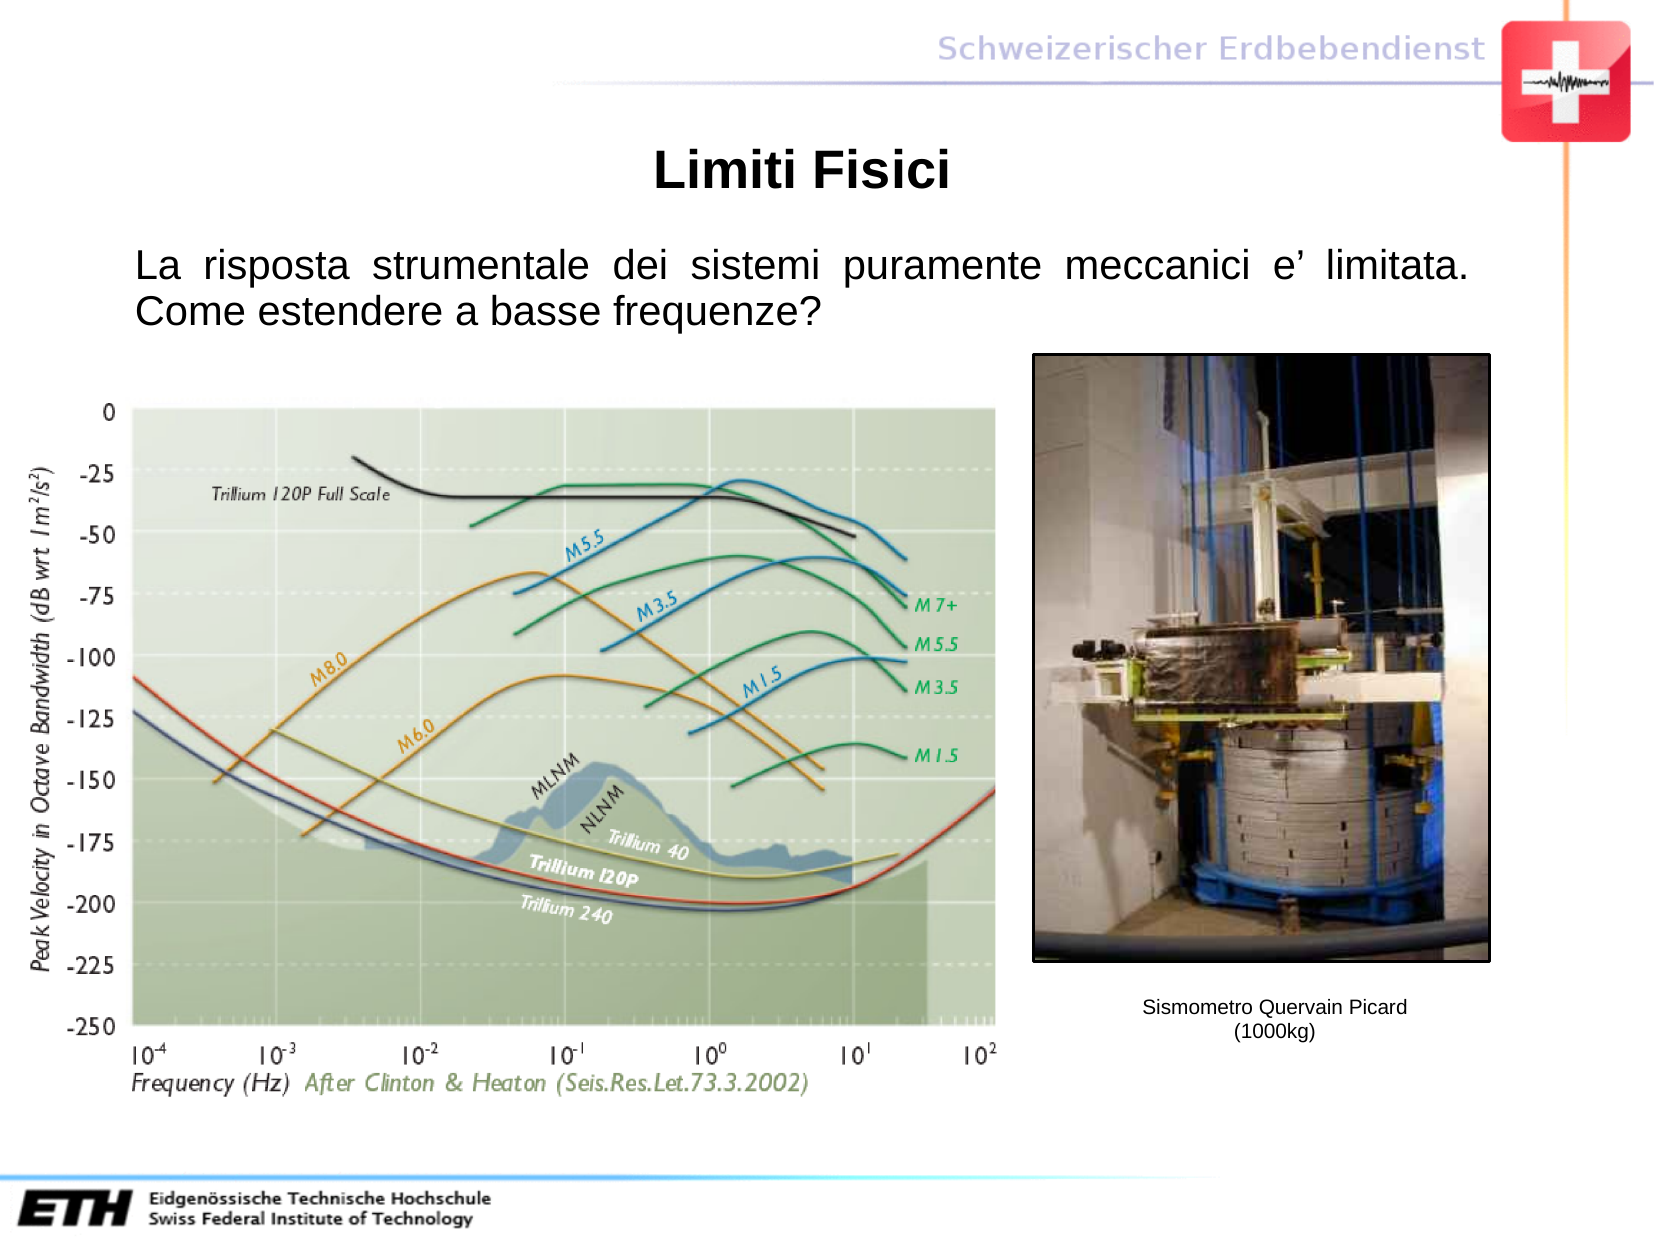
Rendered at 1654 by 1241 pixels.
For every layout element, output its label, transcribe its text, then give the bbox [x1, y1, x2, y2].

picture [0, 0, 1654, 1241]
text_box Limiti Fisici La risposta strumentale dei sistemi puramente meccanici e’ limitata. Come estendere a basse frequenze? [120, 131, 1486, 346]
text_box Sismometro Quervain Picard (1000kg) [1125, 988, 1426, 1051]
